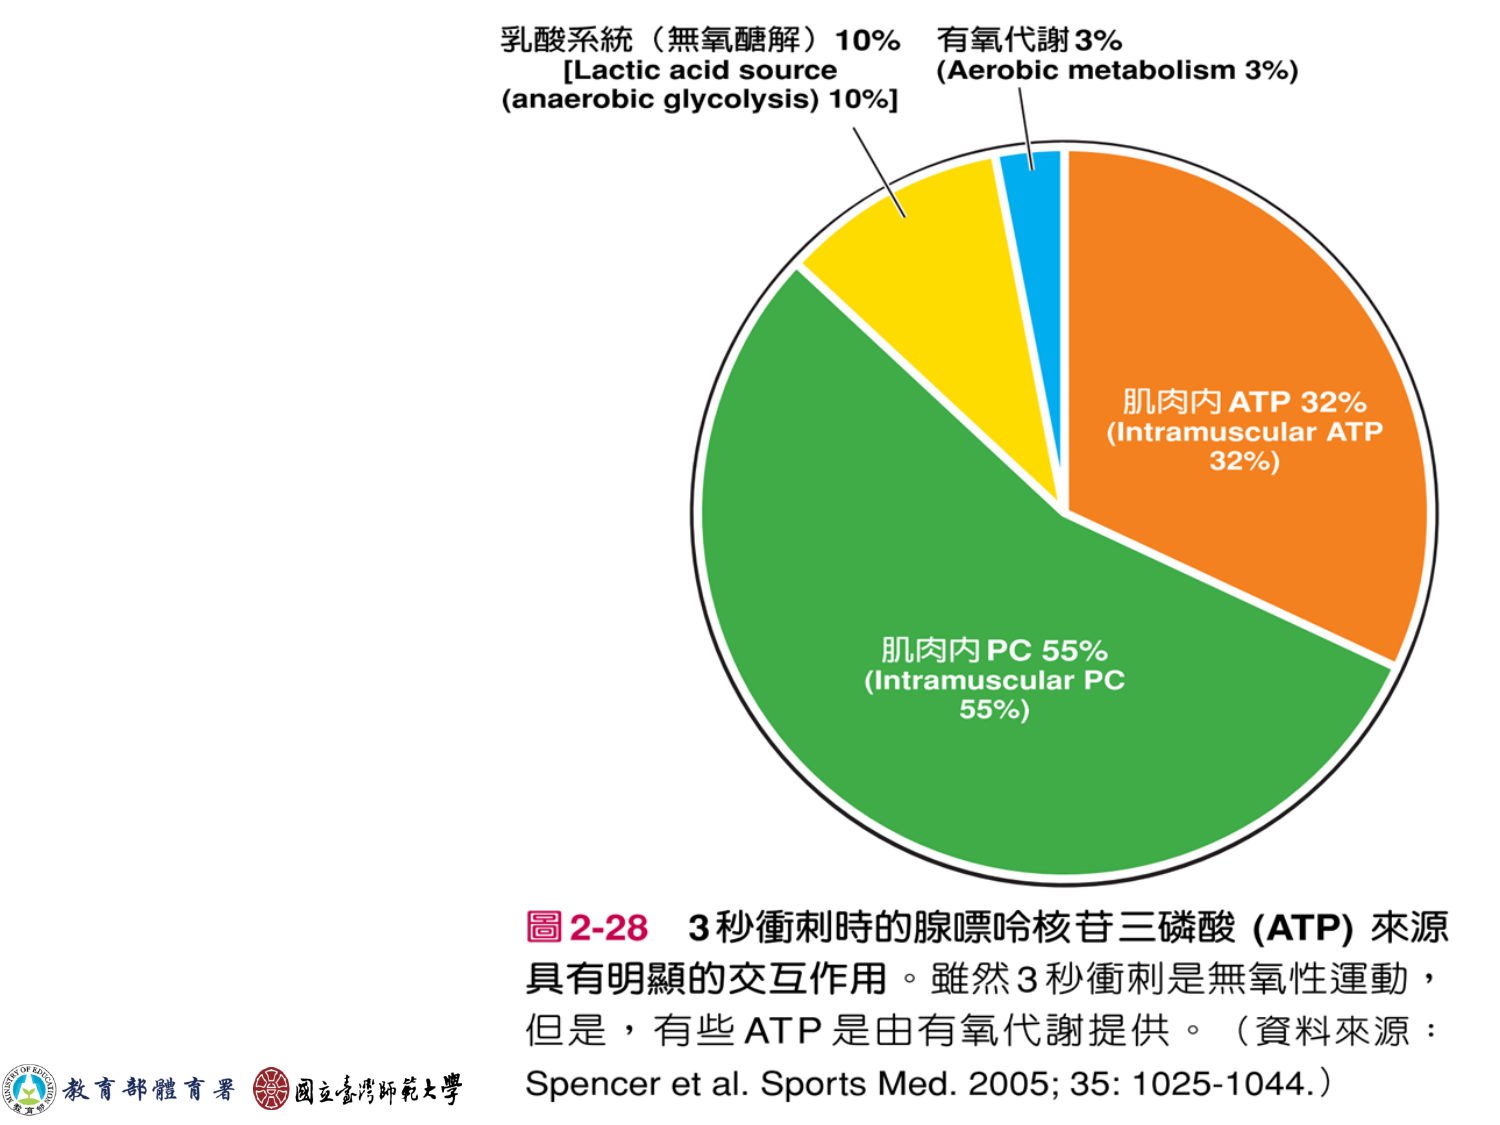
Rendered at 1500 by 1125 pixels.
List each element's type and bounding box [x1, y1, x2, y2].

picture [496, 16, 1456, 1109]
